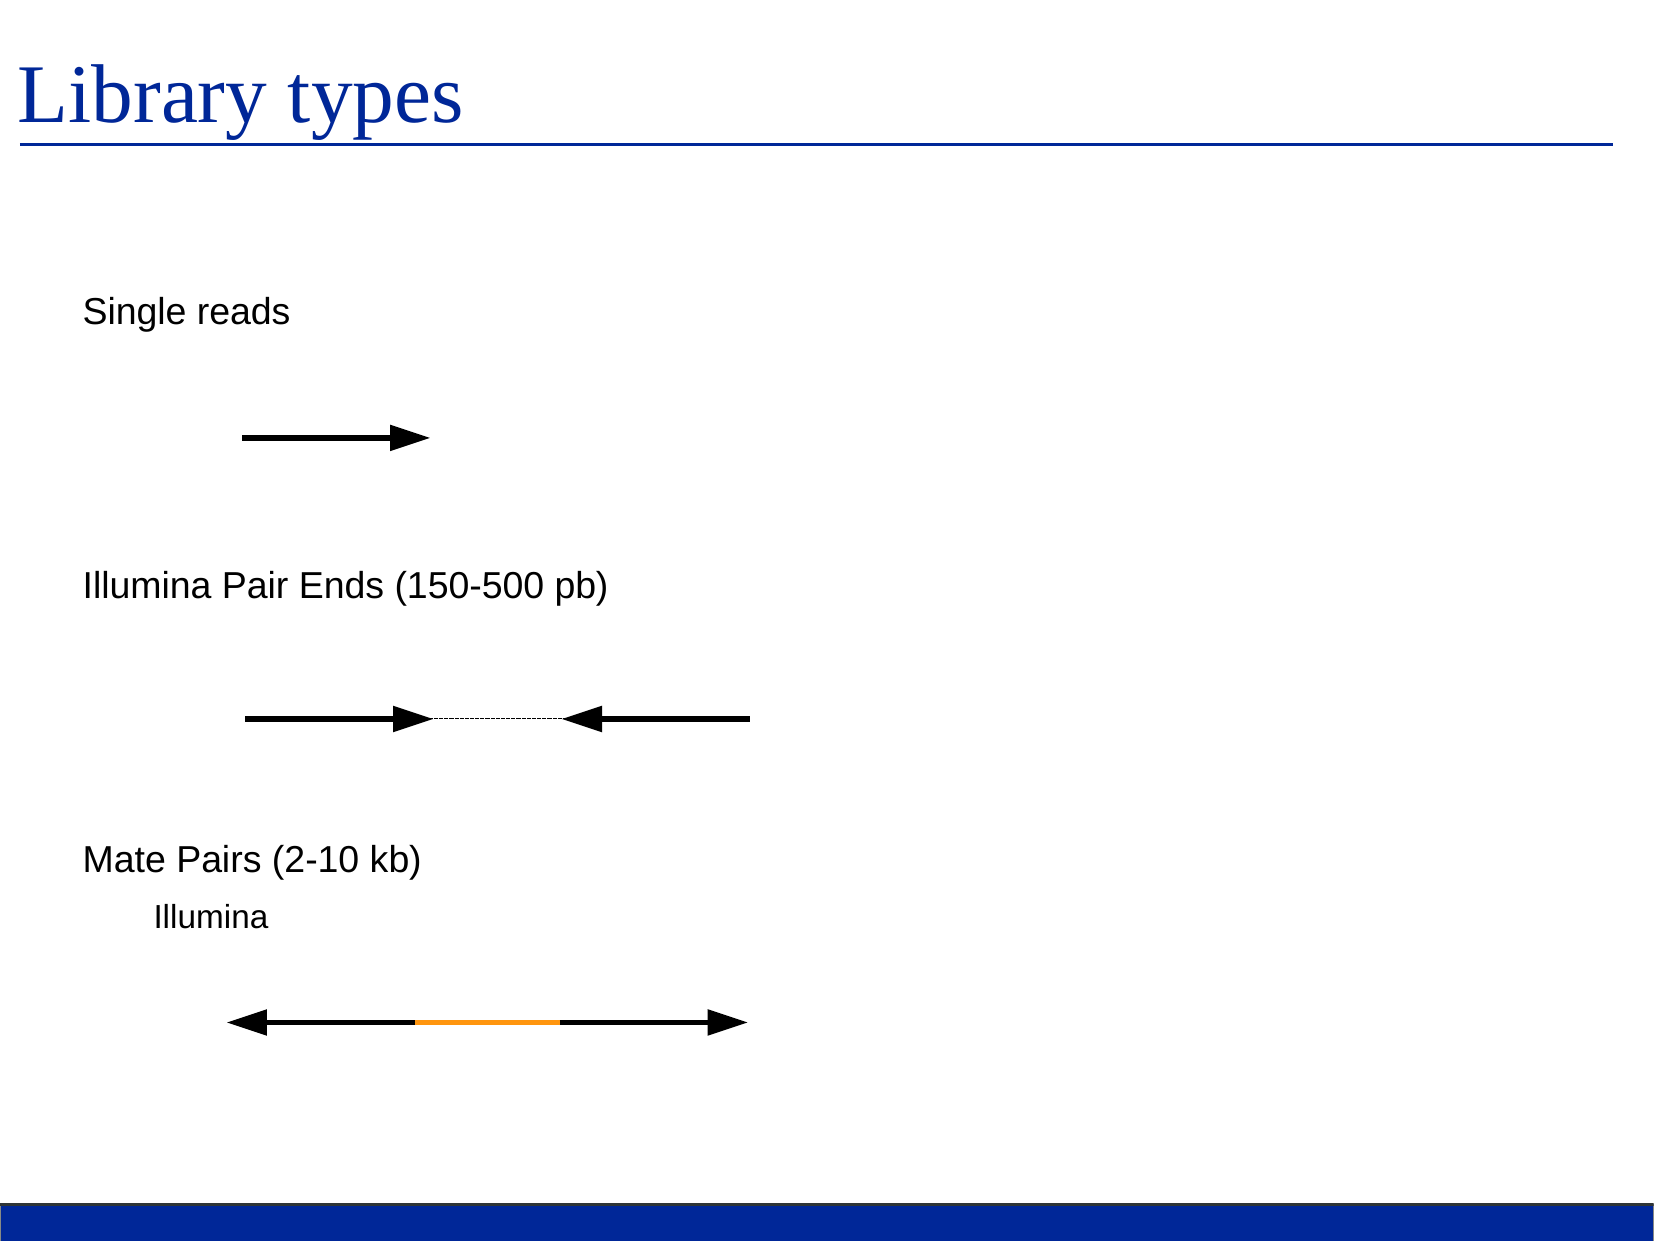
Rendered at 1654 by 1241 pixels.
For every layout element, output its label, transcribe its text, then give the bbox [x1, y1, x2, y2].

title Library types [17, 0, 1589, 198]
list Single reads Illumina Pair Ends (150-500 pb) Mate Pairs (2-10 kb) Illumina [82, 290, 1571, 1109]
